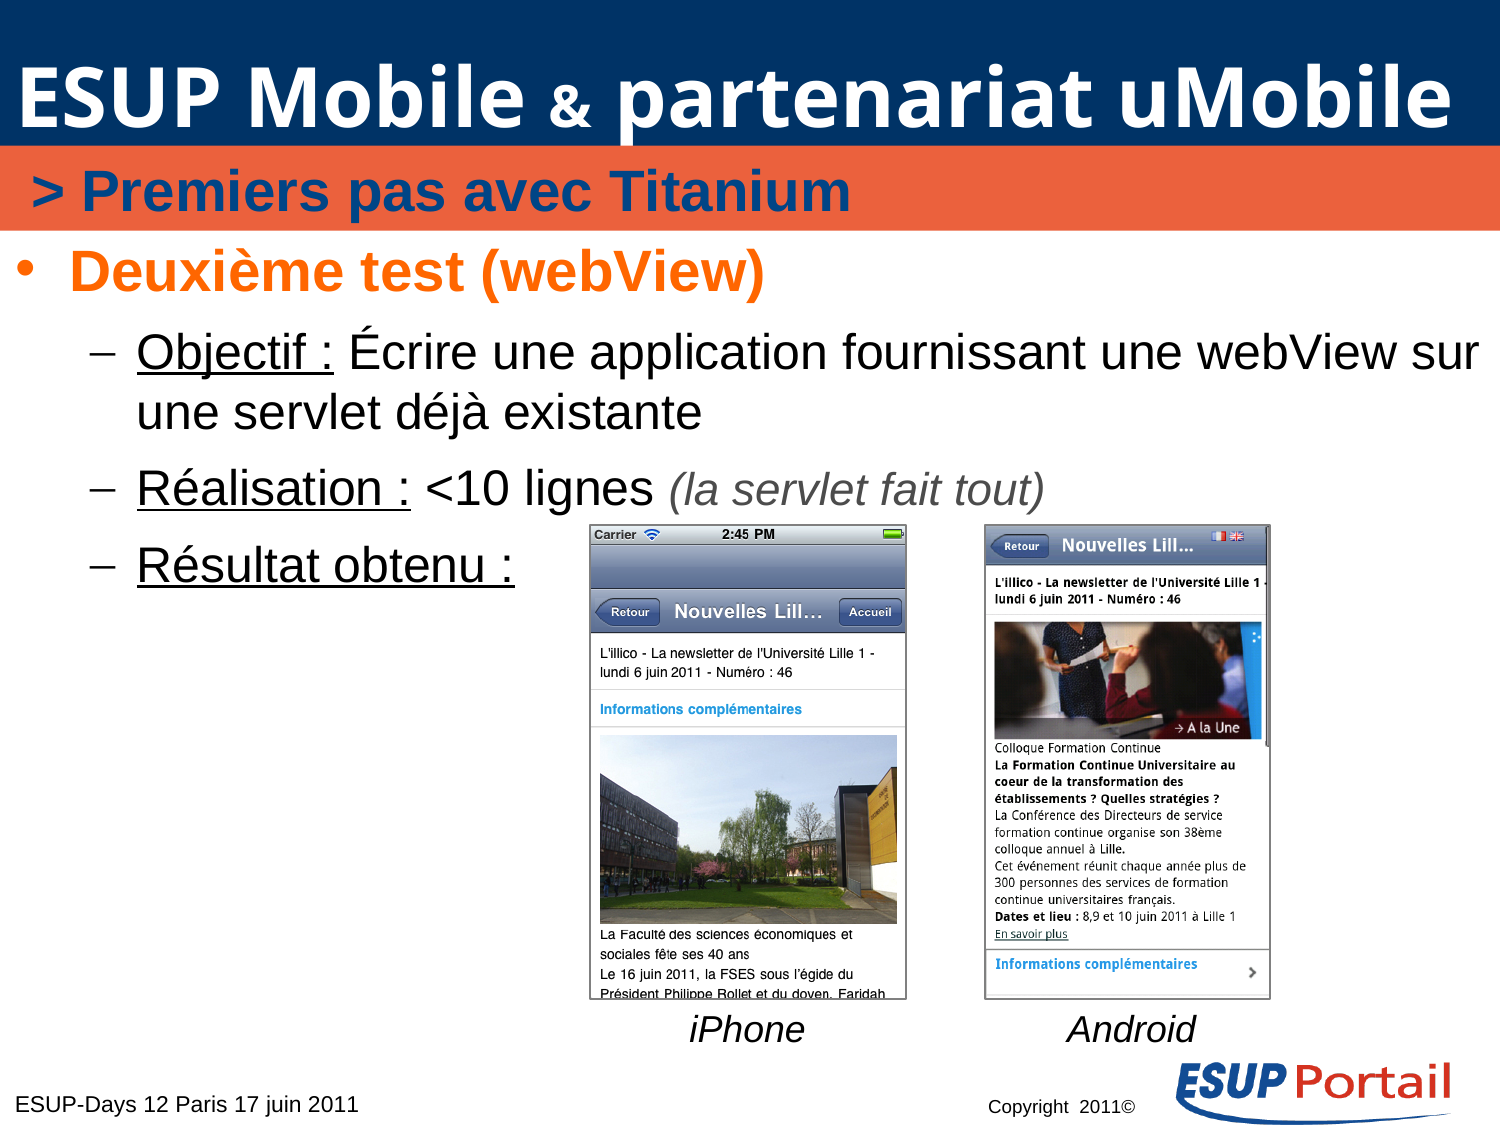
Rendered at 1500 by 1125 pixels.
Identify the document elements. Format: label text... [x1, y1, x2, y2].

picture [986, 525, 1270, 999]
text_box ESUP Mobile & partenariat uMobile [0, 0, 1500, 145]
text_box Deuxième test (webView) Objectif : Écrire une application fournissant une webView sur une servlet déjà existante Réalisation : <10 lignes (la servlet fait tout) Résultat obtenu : [0, 231, 1500, 1074]
picture [590, 525, 906, 999]
text_box iPhone Android [590, 998, 1300, 1058]
picture [1175, 1074, 1451, 1125]
text_box > Premiers pas avec Titanium [0, 145, 1500, 231]
text_box ESUP-Days 12 Paris 17 juin 2011 [0, 1074, 632, 1125]
